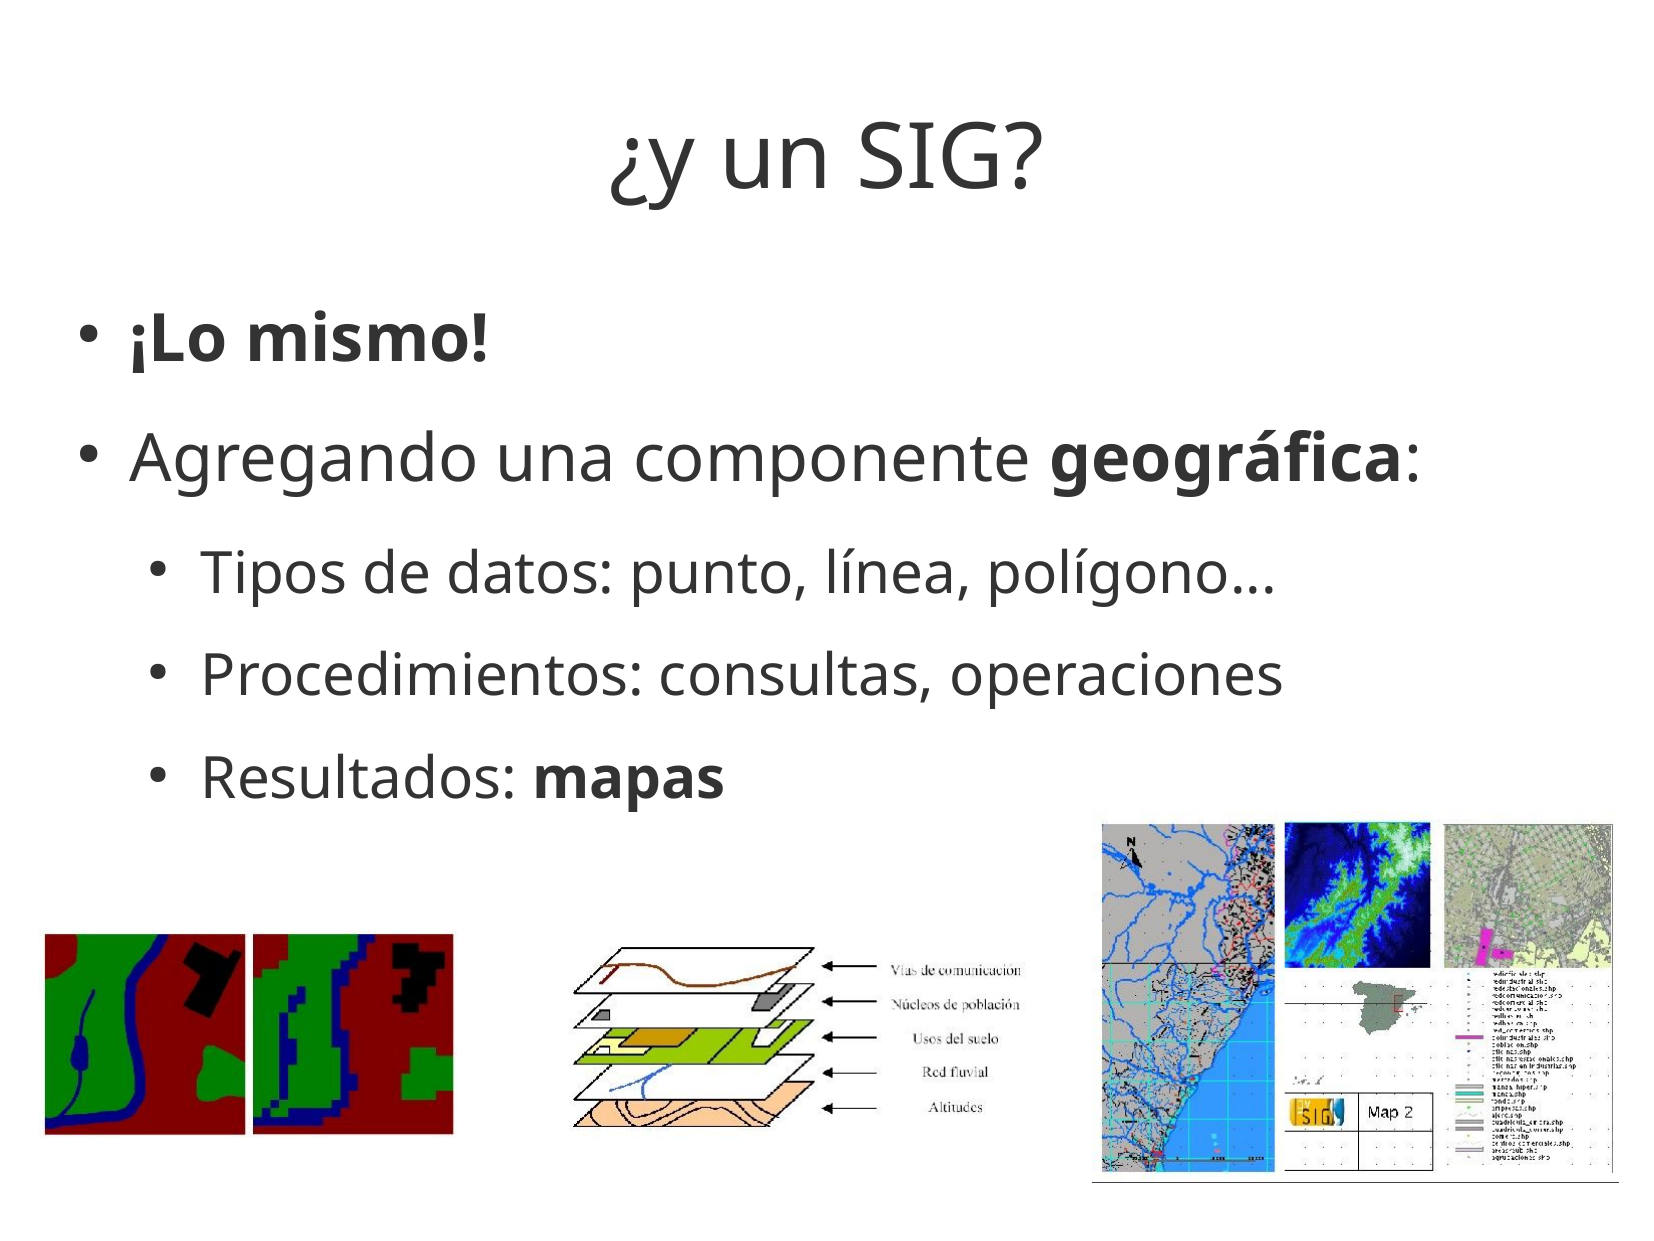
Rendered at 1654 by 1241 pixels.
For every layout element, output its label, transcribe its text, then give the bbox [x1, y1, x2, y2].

picture [561, 930, 1033, 1140]
picture [39, 930, 458, 1138]
list ¡Lo mismo! Agregando una componente geográfica: Tipos de datos: punto, línea, polígono... Procedimientos: consultas, operaciones Resultados: mapas [59, 290, 1654, 1109]
picture [1092, 811, 1619, 1183]
title ¿y un SIG? [82, 56, 1571, 250]
